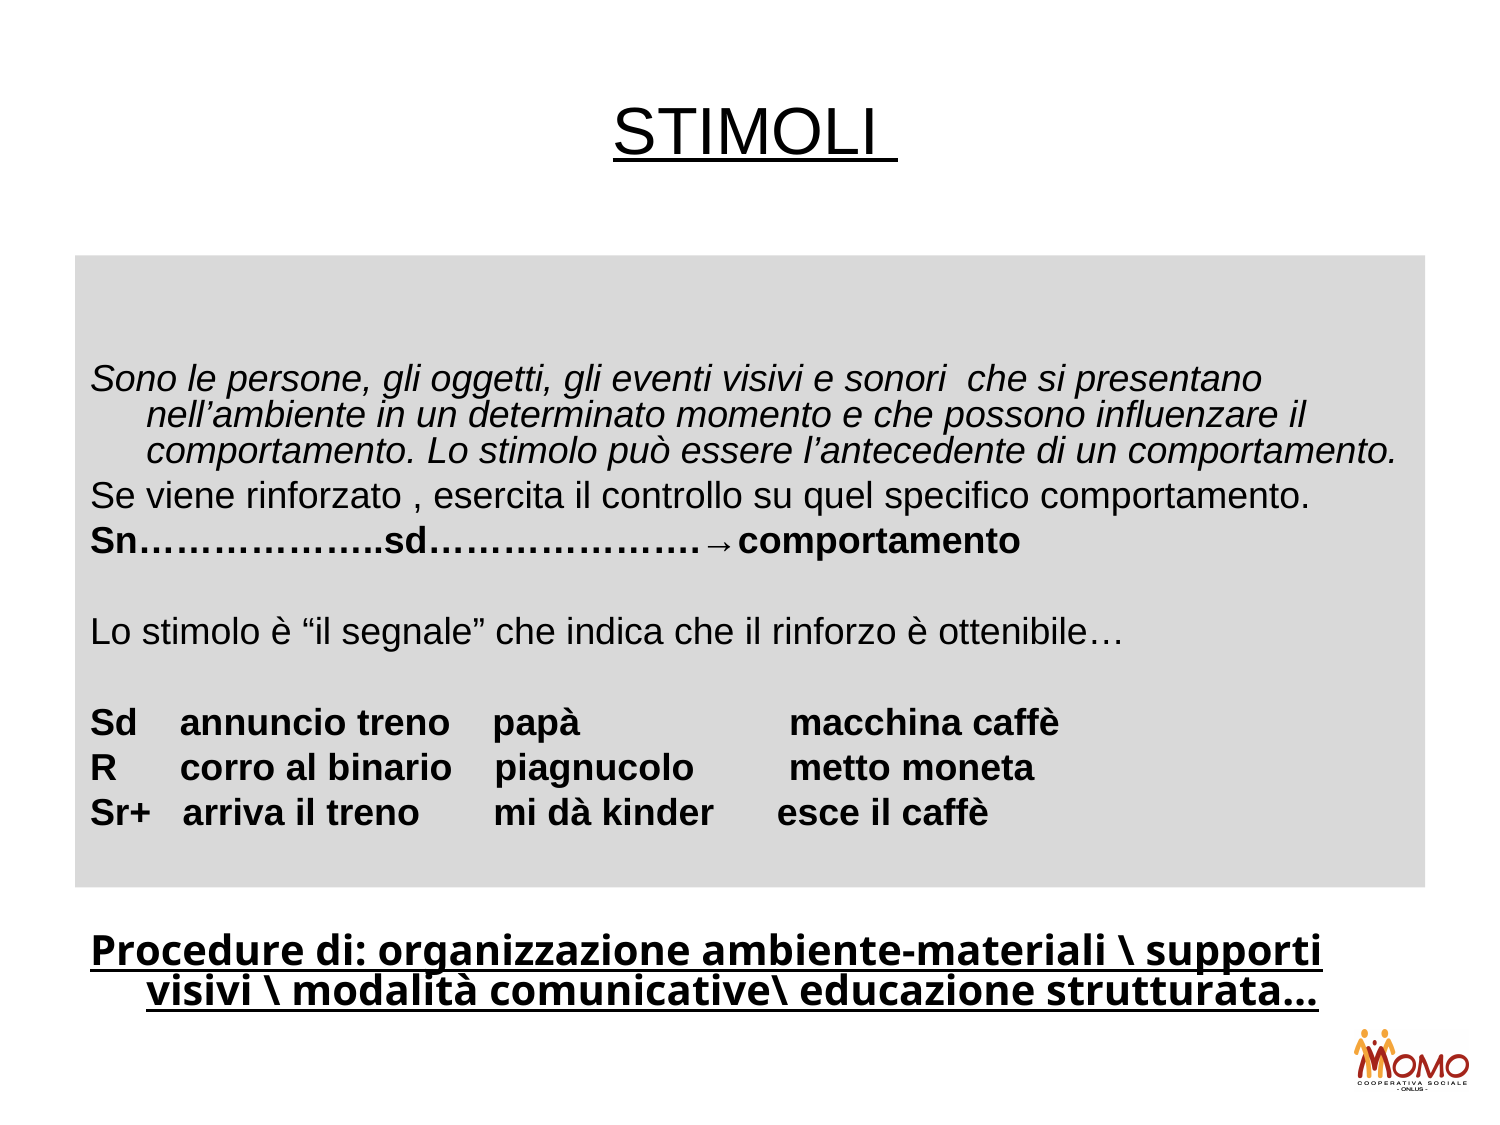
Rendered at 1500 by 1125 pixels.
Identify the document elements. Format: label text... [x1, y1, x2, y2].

list Sono le persone, gli oggetti, gli eventi visivi e sonori che si presentano nell’ambiente in un determinato momento e che possono influenzare il comportamento. Lo stimolo può essere l’antecedente di un comportamento. Se viene rinforzato , esercita il controllo su quel specifico comportamento. Sn………………..sd………………….→comportamento Lo stimolo è “il segnale” che indica che il rinforzo è ottenibile… Sd annuncio treno papà macchina caffè R corro al binario piagnucolo metto moneta Sr+ arriva il treno mi dà kinder esce il caffè Procedure di: organizzazione ambiente-materiali \ supporti visivi \ modalità comunicative\ educazione strutturata… [75, 255, 1426, 888]
picture [1354, 1029, 1469, 1092]
text_box STIMOLI [560, 0, 1152, 176]
